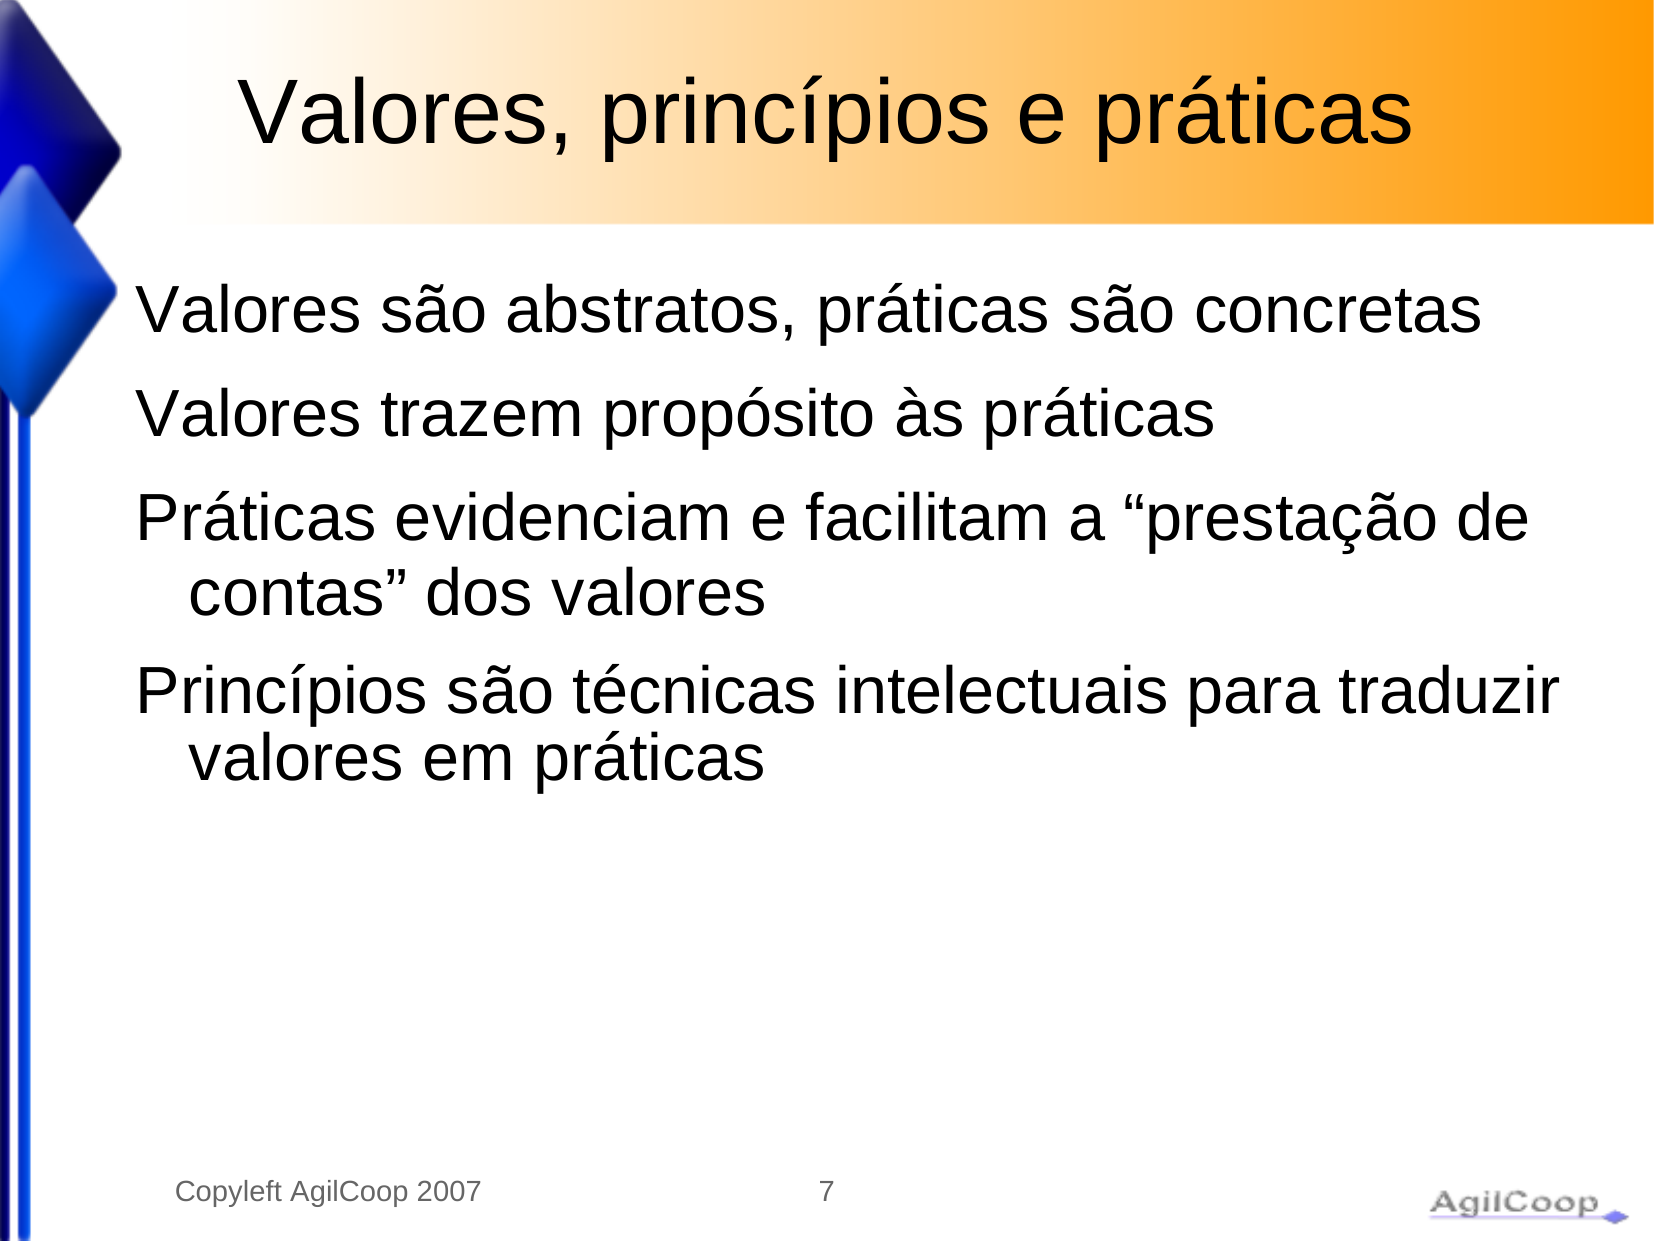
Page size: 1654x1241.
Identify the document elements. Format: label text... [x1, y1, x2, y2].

list Valores são abstratos, práticas são concretas Valores trazem propósito às práticas Práticas evidenciam e facilitam a “prestação de contas” dos valores Princípios são técnicas intelectuais para traduzir valores em práticas [118, 271, 1607, 1123]
picture [0, 0, 1654, 1241]
title Valores, princípios e práticas [82, 8, 1571, 216]
